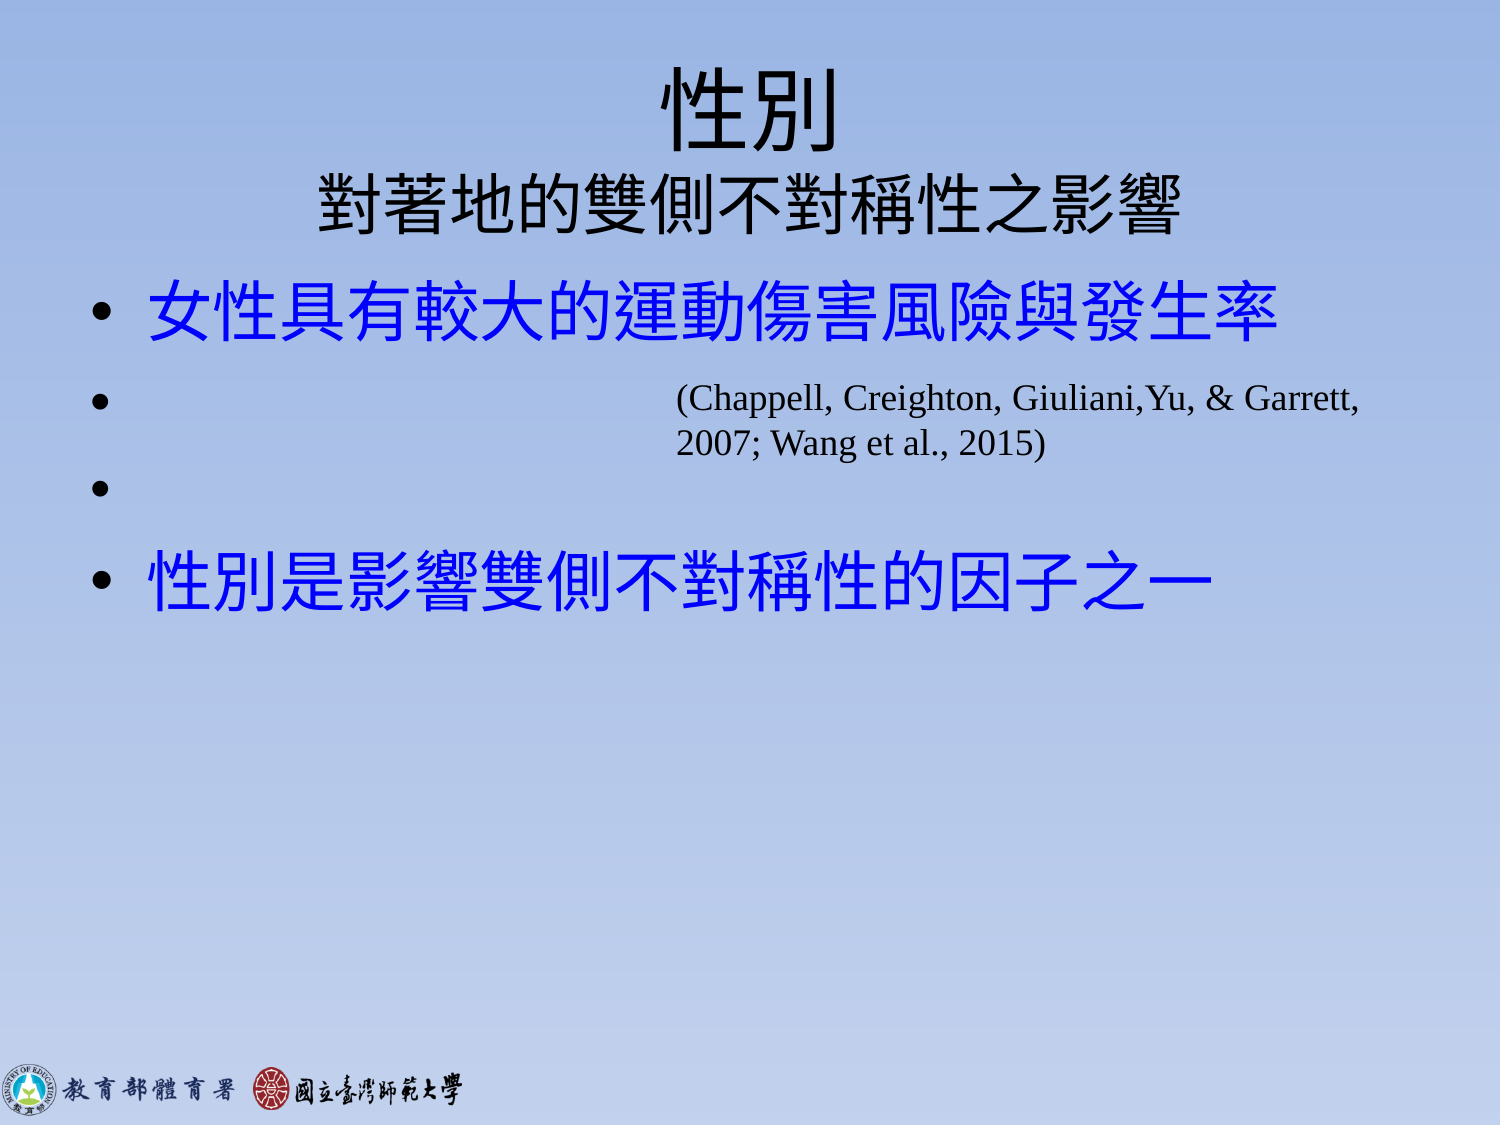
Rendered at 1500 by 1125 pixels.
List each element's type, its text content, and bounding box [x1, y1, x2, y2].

text_box (Chappell, Creighton, Giuliani,Yu, & Garrett, 2007; Wang et al., 2015) [661, 365, 1411, 515]
list 女性具有較大的運動傷害風險與發生率 性別是影響雙側不對稱性的因子之一 [75, 262, 1426, 1005]
title 性別 對著地的雙側不對稱性之影響 [75, 45, 1426, 233]
